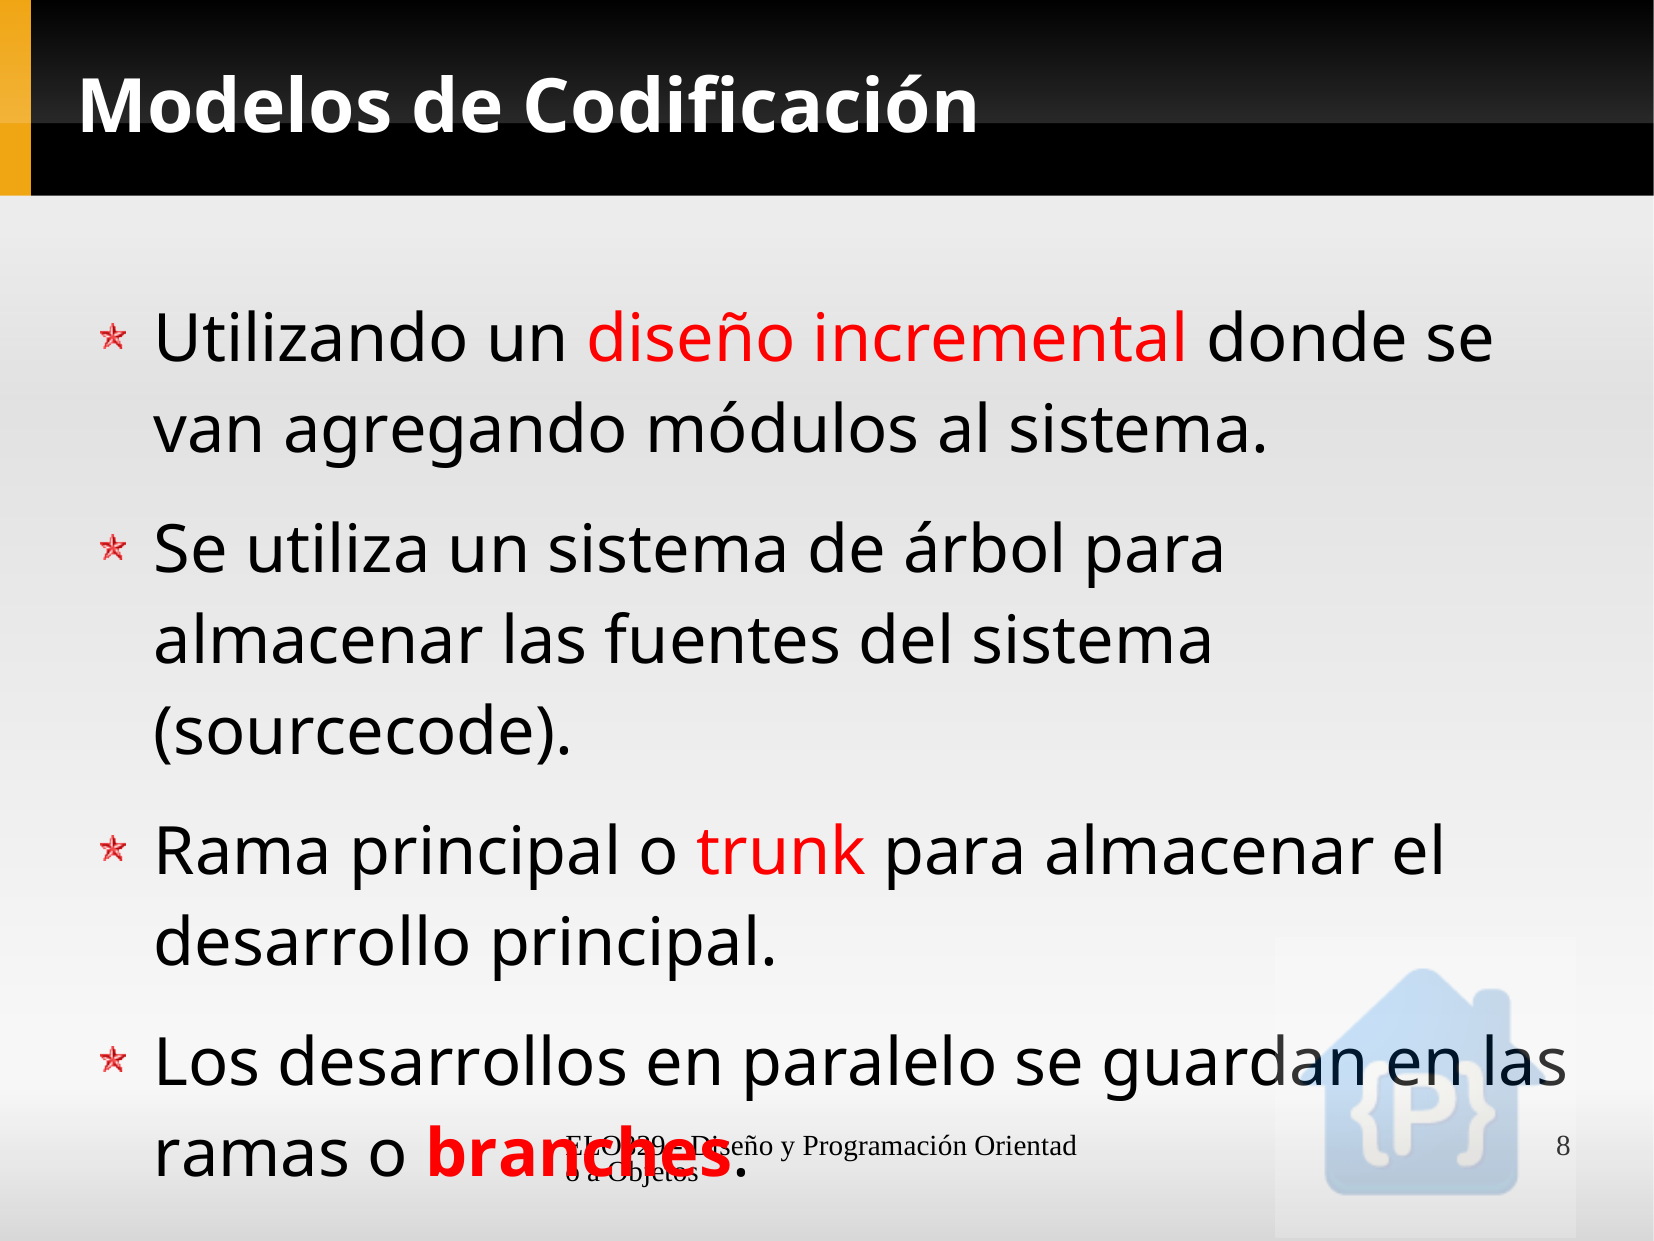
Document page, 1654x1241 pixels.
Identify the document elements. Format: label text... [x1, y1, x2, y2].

title Modelos de Codificación [76, 0, 1565, 208]
list Utilizando un diseño incremental donde se van agregando módulos al sistema. Se utiliza un sistema de árbol para almacenar las fuentes del sistema (sourcecode). Rama principal o trunk para almacenar el desarrollo principal. Los desarrollos en paralelo se guardan en las ramas o branches. [82, 290, 1571, 1109]
picture [0, 0, 1654, 1241]
